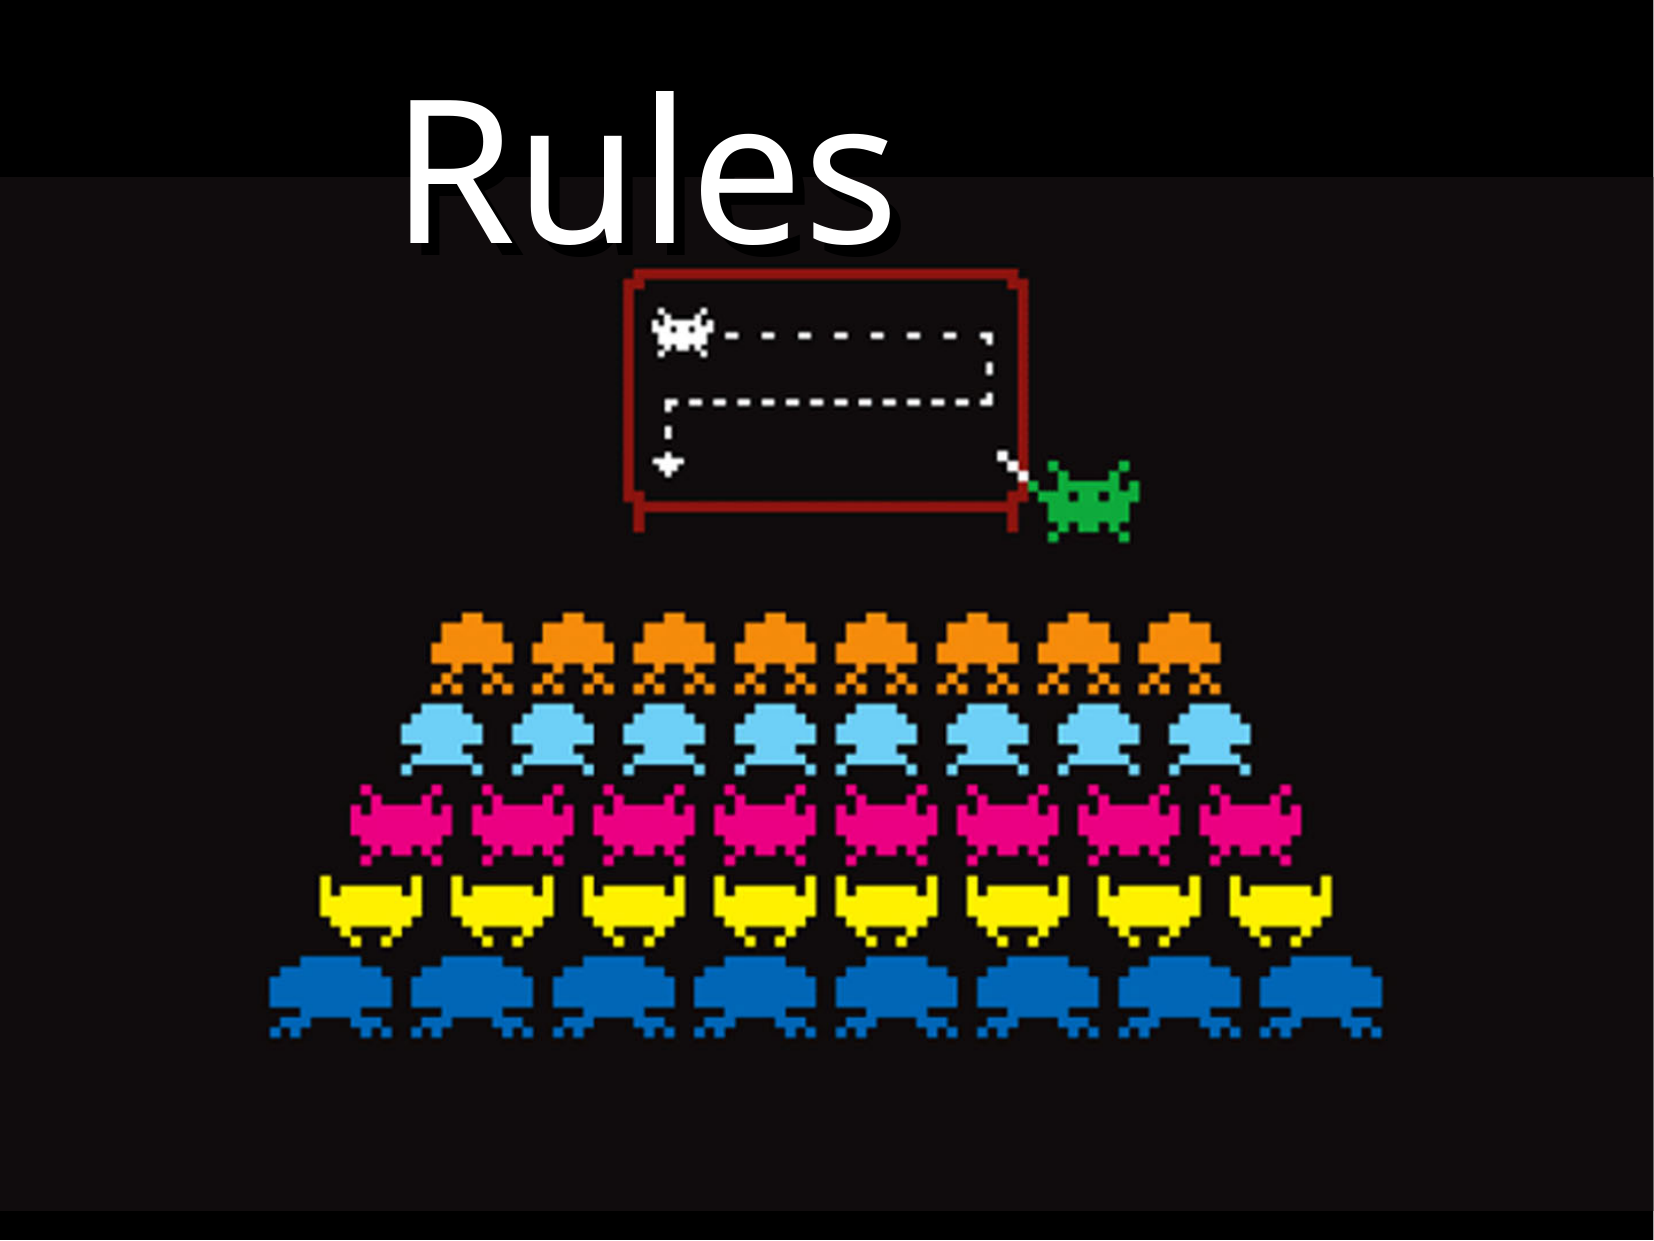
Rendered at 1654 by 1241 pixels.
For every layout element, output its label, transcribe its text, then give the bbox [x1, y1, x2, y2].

text_box Rules [376, 22, 1152, 237]
picture [0, 177, 1654, 1211]
picture [589, 237, 603, 242]
